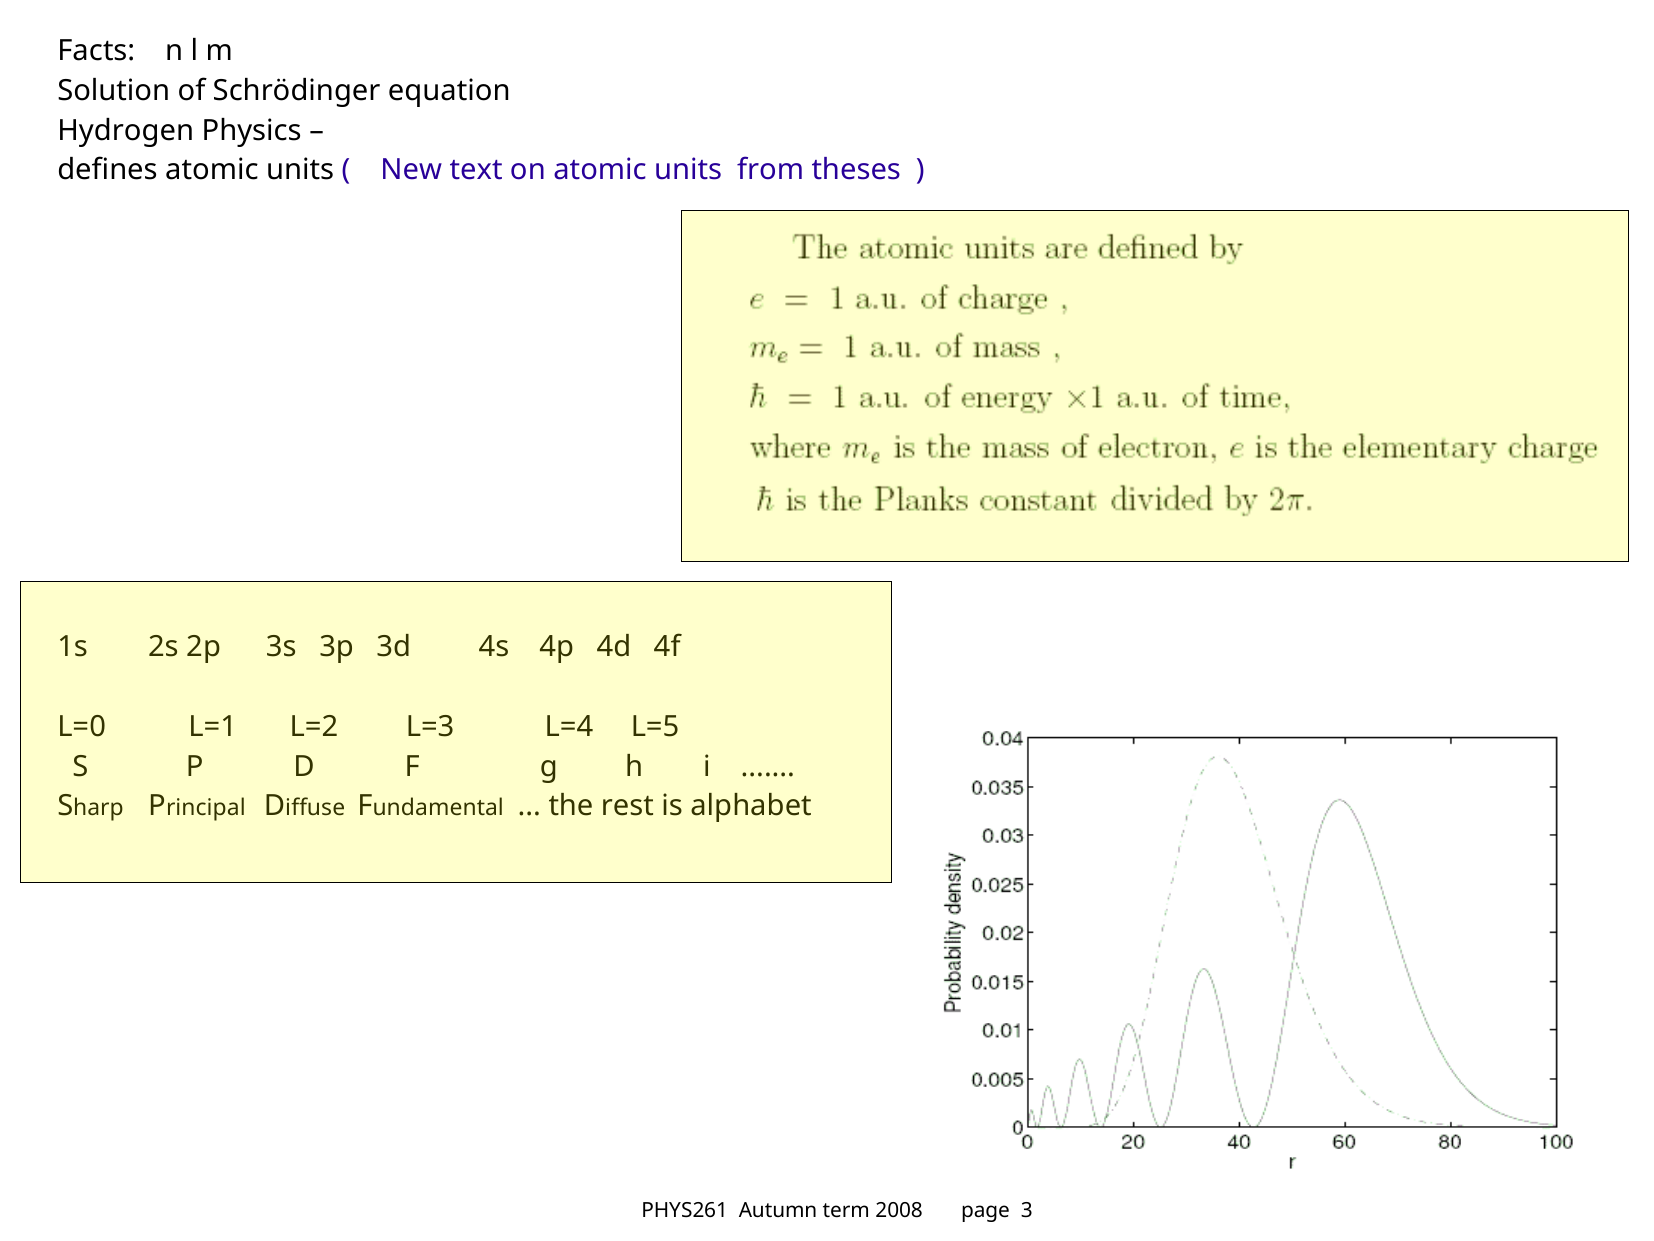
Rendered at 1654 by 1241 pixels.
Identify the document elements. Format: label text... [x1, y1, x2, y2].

picture [893, 699, 1603, 1173]
text_box [681, 210, 1629, 562]
text_box [20, 581, 892, 883]
text_box Facts: n l m Solution of Schrödinger equation Hydrogen Physics – defines atomic units ( New text on atomic units from theses ) 1s 2s 2p 3s 3p 3d 4s 4p 4d 4f L=0 L=1 L=2 L=3 L=4 L=5 S P D F g h i ....... Sharp Principal Diffuse Fundamental ... the rest is alphabet [42, 21, 1541, 957]
